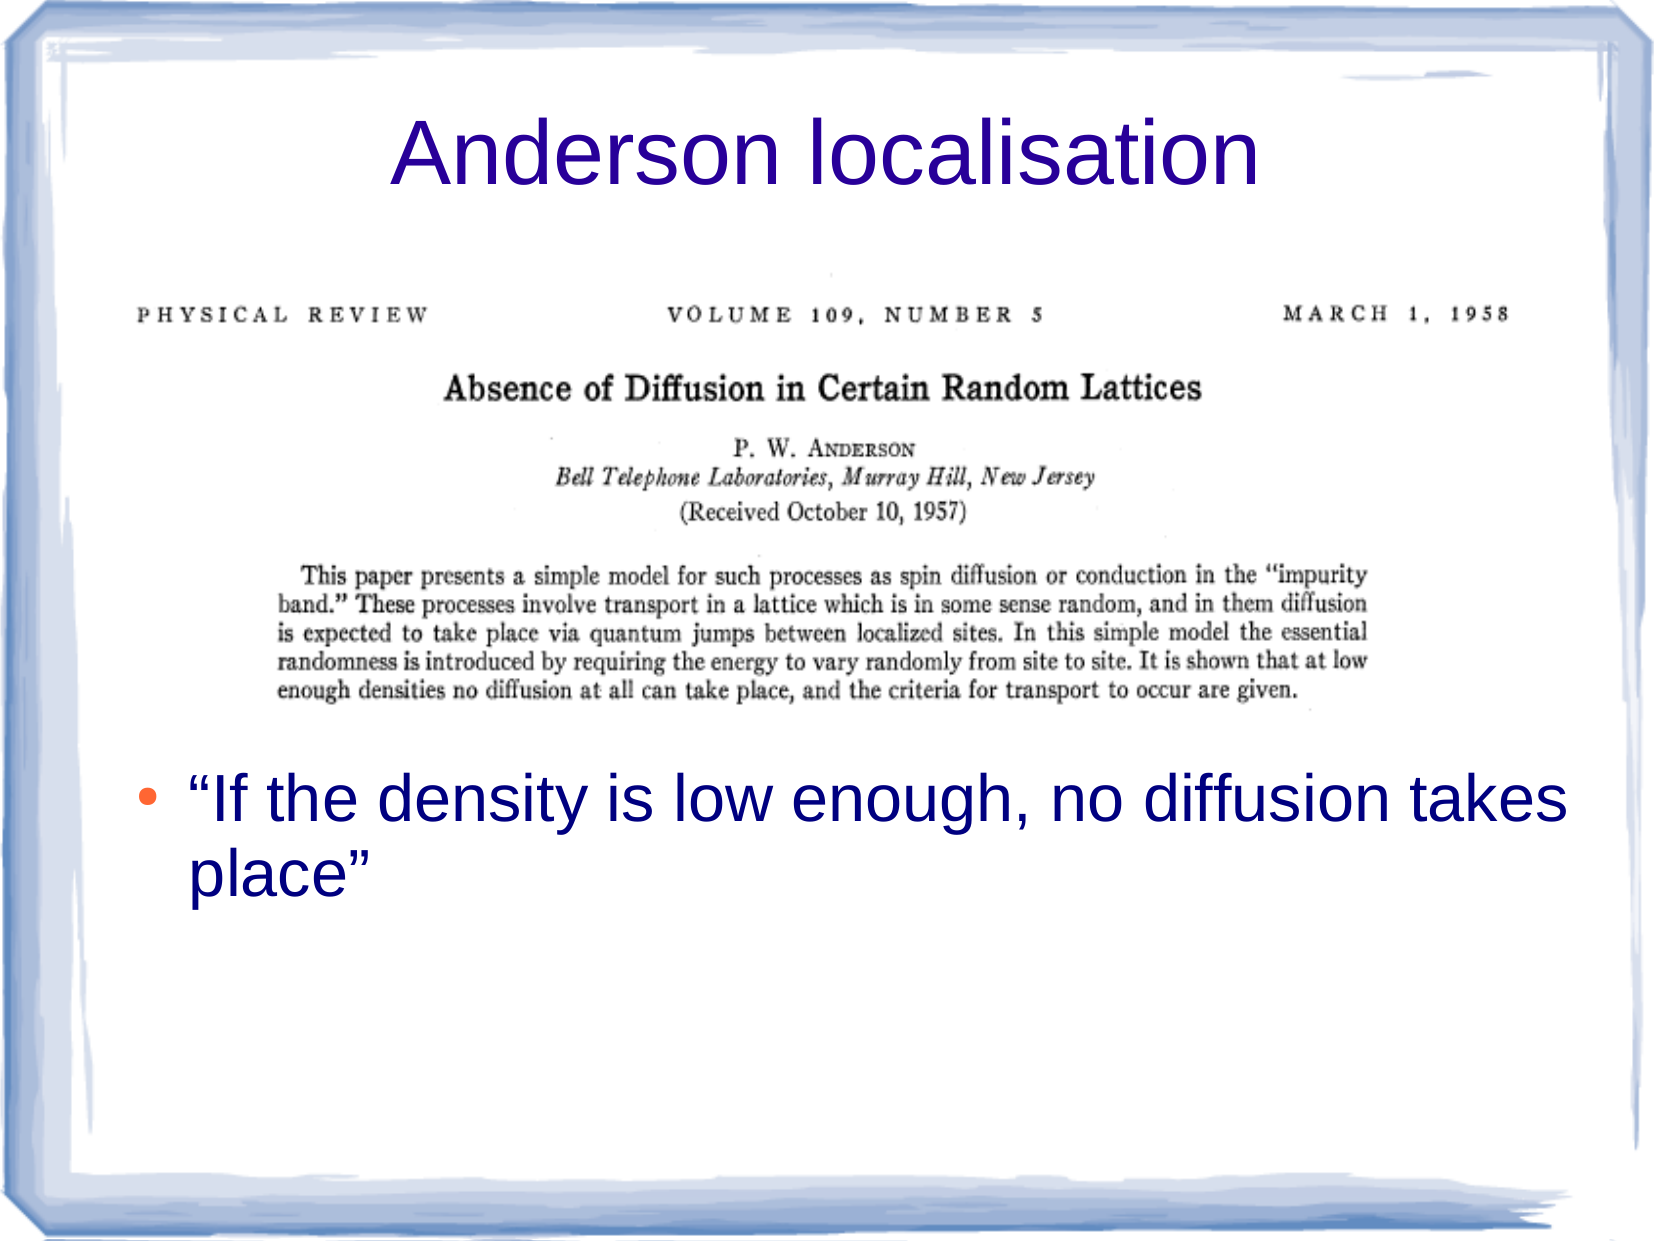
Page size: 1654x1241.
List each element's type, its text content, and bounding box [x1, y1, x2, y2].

list “If the density is low enough, no diffusion takes place” [118, 761, 1571, 1241]
picture [0, 0, 1654, 1241]
title Anderson localisation [82, 49, 1571, 257]
